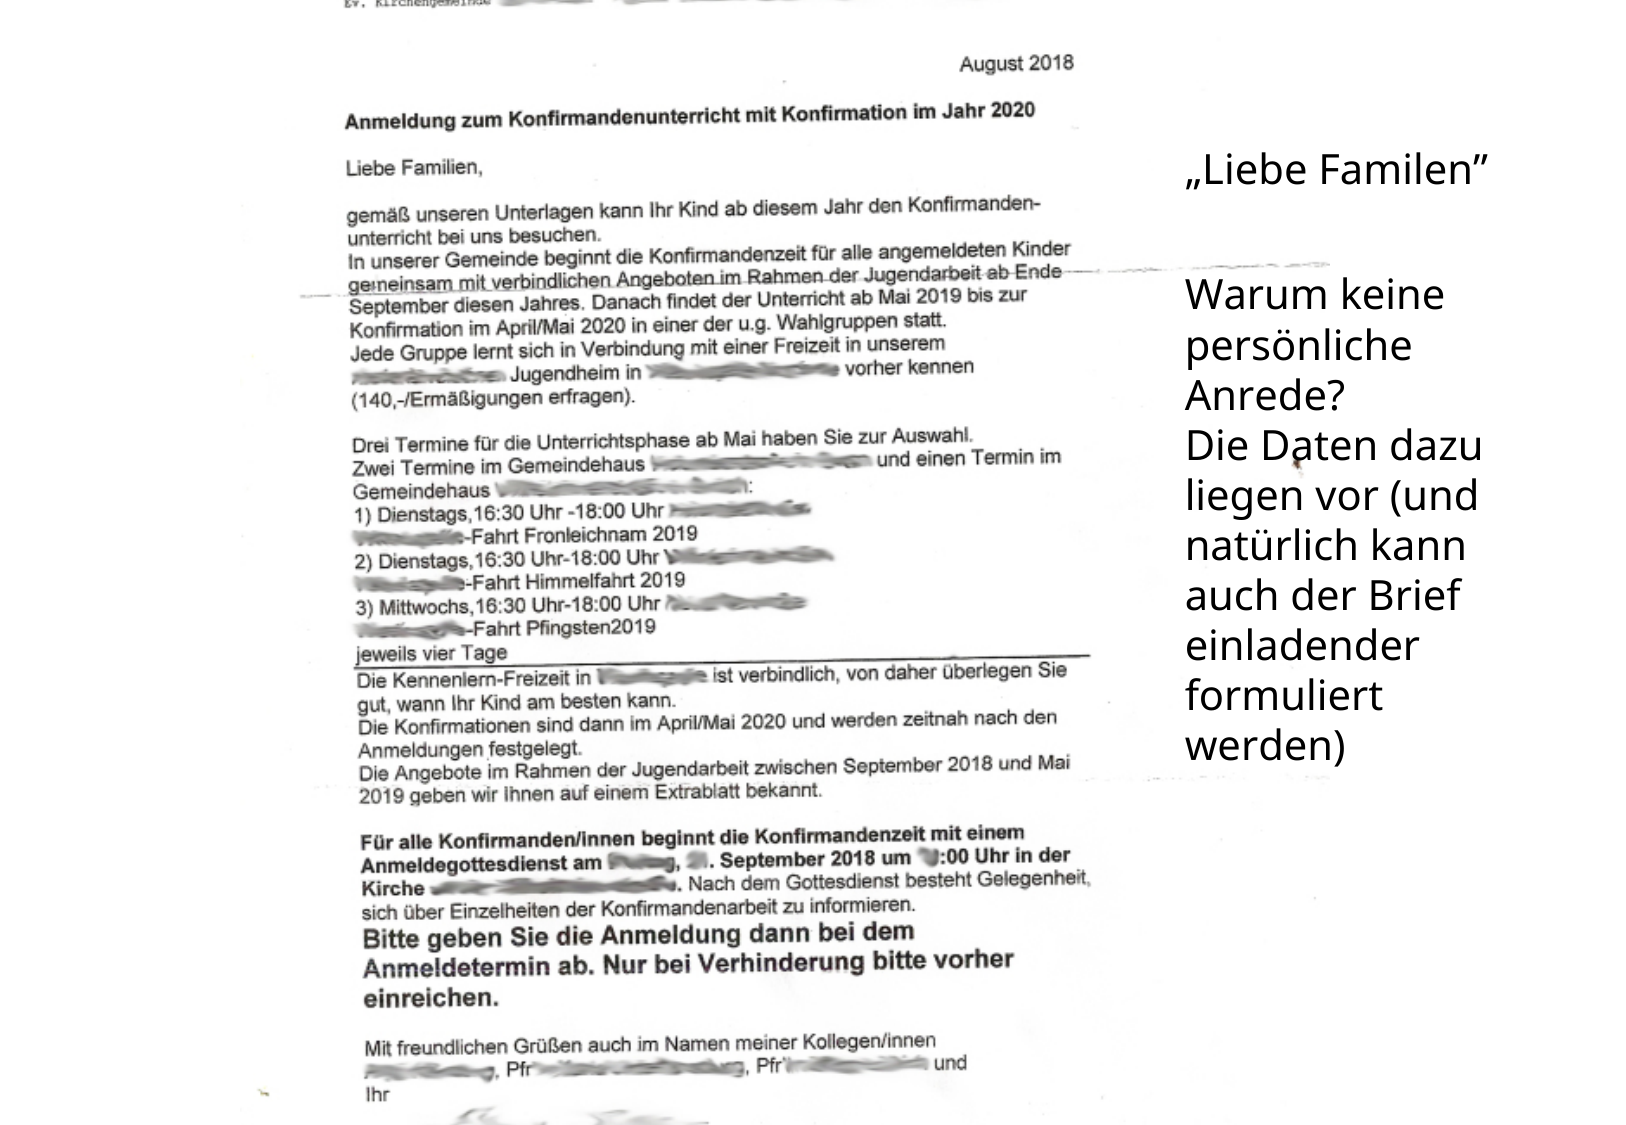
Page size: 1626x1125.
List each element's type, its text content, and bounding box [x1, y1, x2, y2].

text_box „Liebe Familen” Warum keine persönliche Anrede? Die Daten dazu liegen vor (und natürlich kann auch der Brief einladender formuliert werden) [1170, 135, 1531, 777]
picture [240, 0, 1330, 1125]
